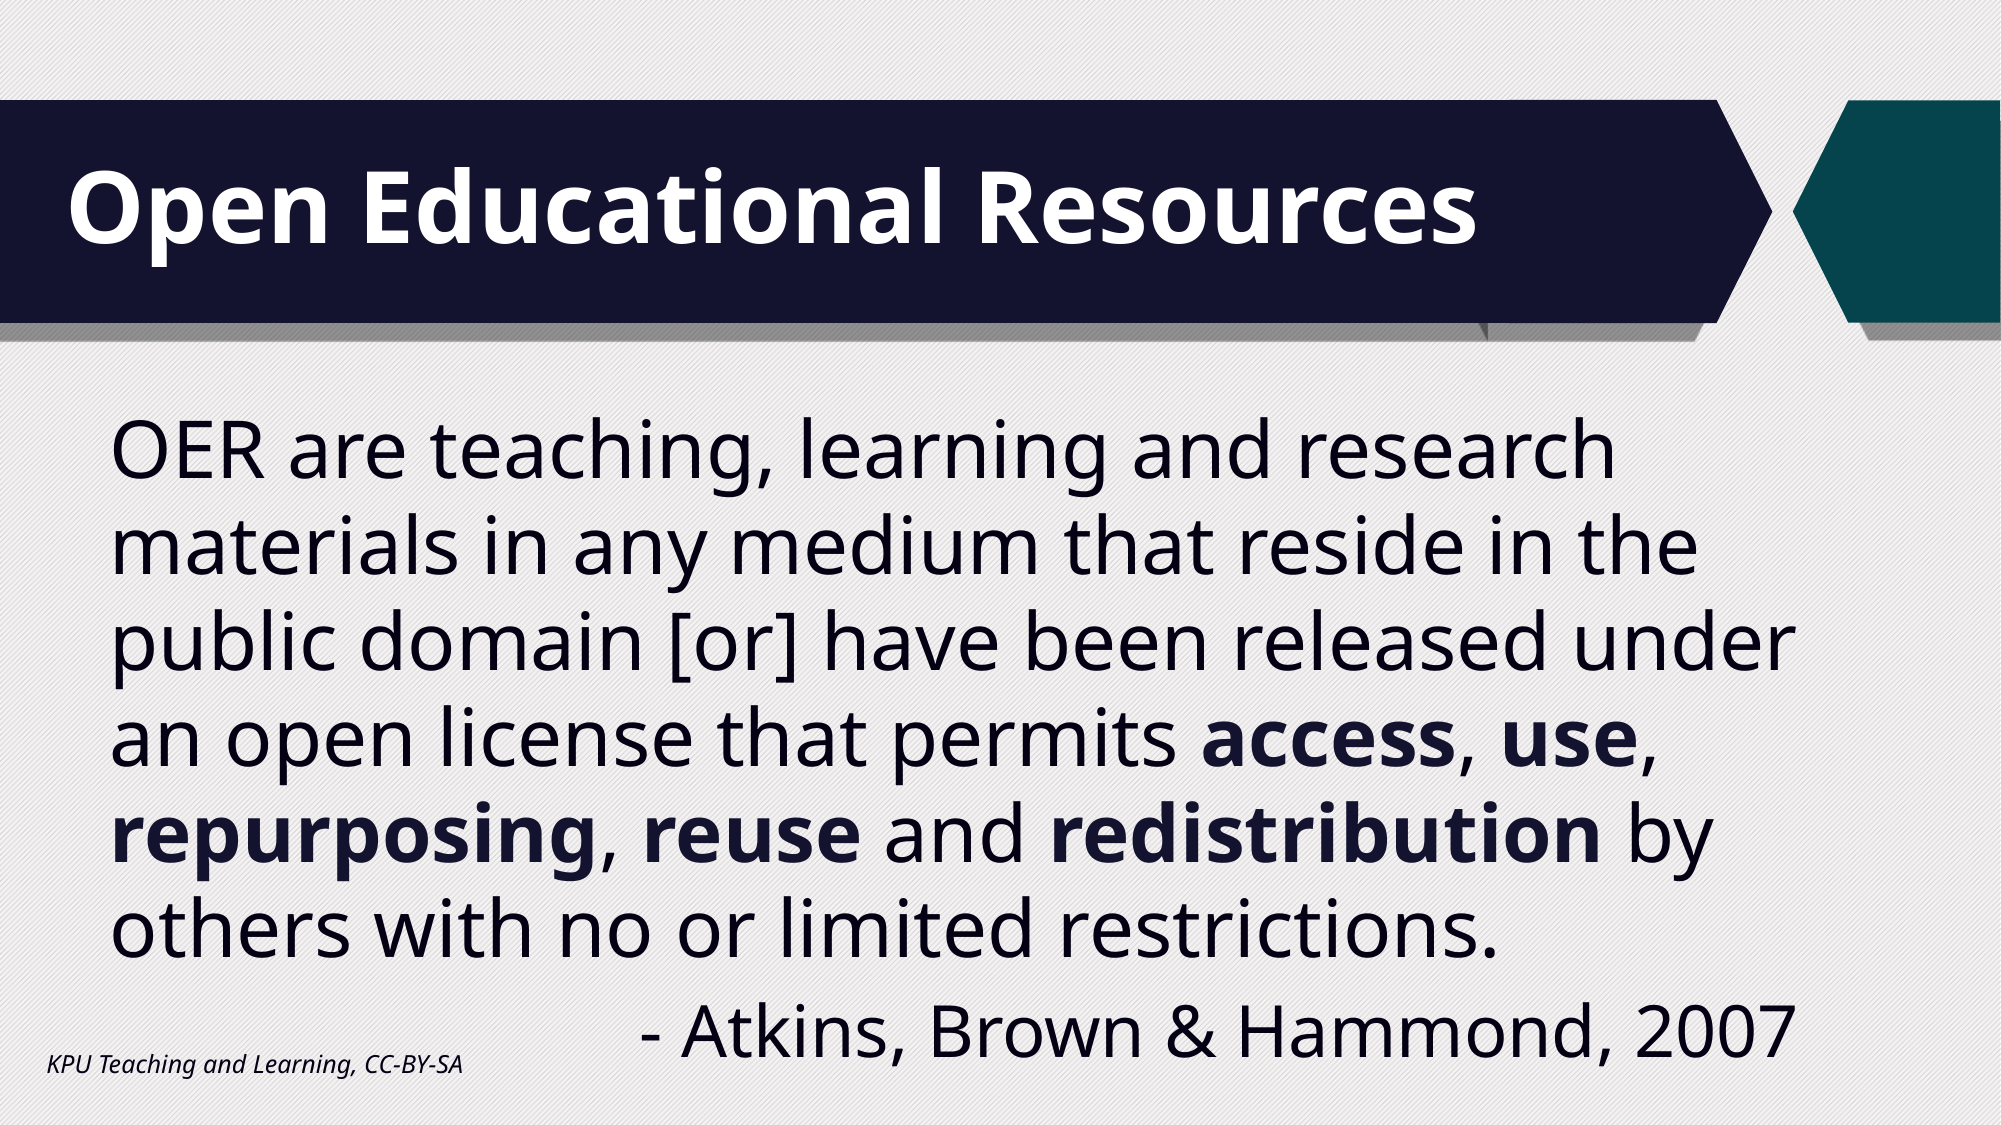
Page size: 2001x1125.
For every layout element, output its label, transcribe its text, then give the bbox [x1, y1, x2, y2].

list OER are teaching, learning and research materials in any medium that reside in the public domain [or] have been released under an open license that permits access, use, repurposing, reuse and redistribution by others with no or limited restrictions. - Atkins, Brown & Hammond, 2007 [94, 388, 1906, 1094]
text_box KPU Teaching and Learning, CC-BY-SA [31, 1033, 1159, 1094]
title Open Educational Resources [50, 122, 1689, 300]
